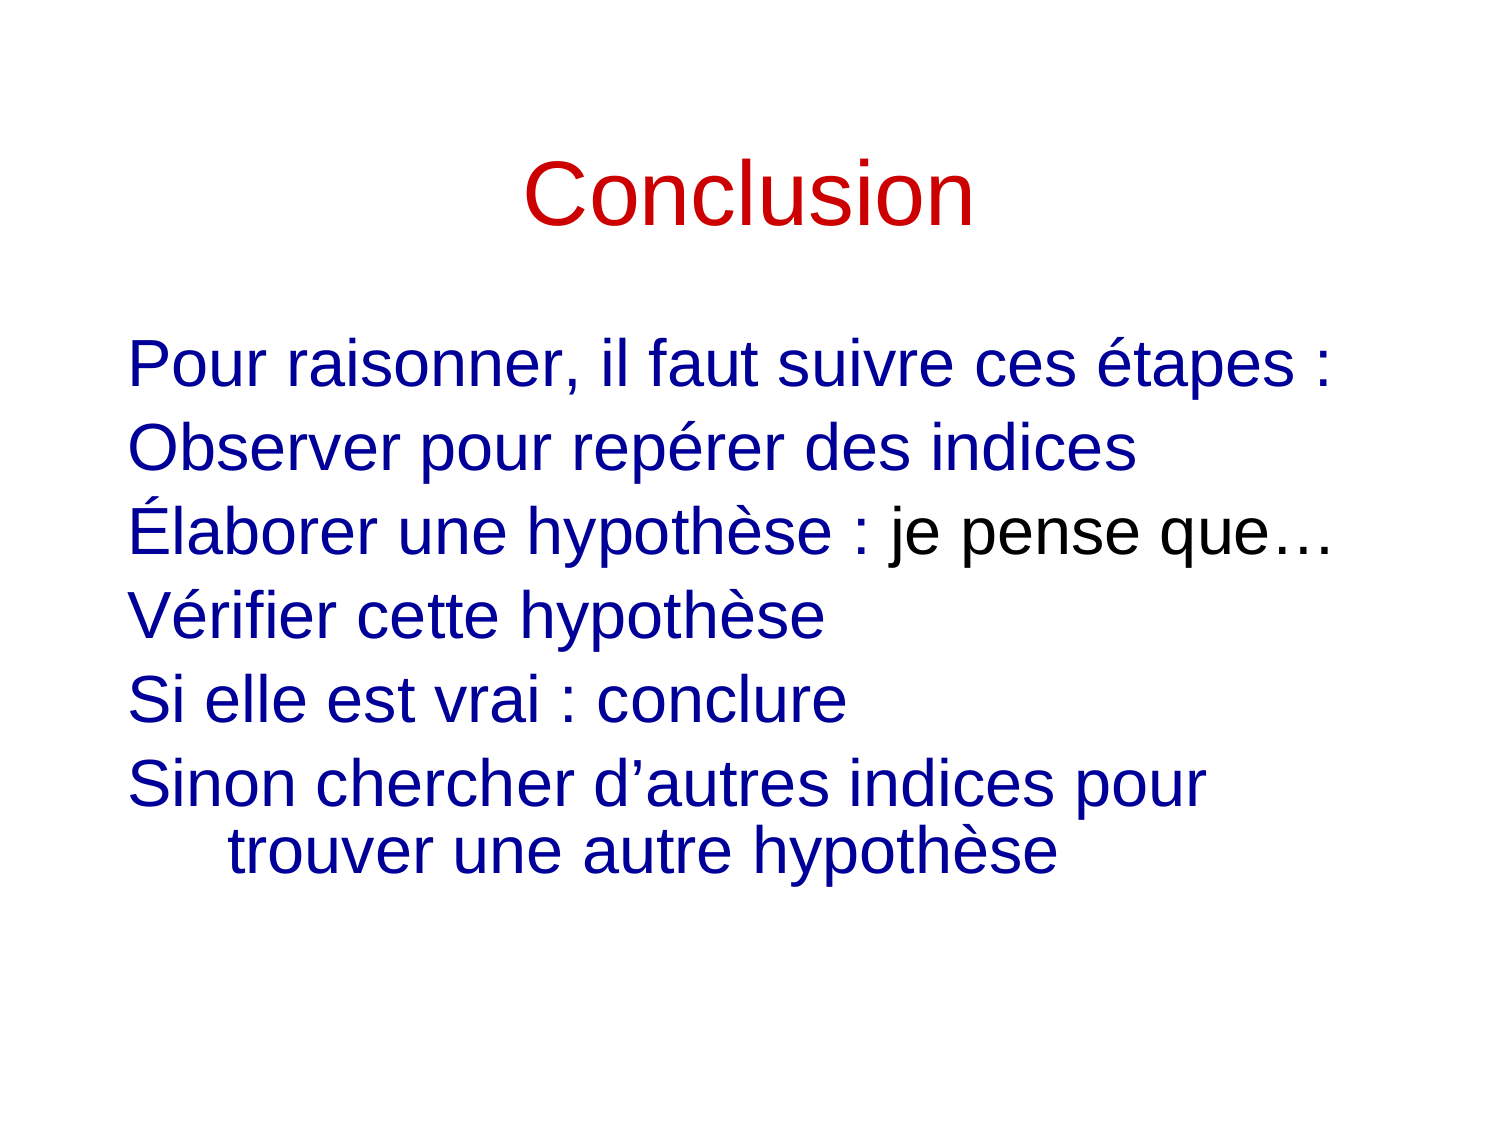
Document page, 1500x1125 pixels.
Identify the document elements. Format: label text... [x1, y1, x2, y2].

list Pour raisonner, il faut suivre ces étapes : Observer pour repérer des indices Élaborer une hypothèse : je pense que… Vérifier cette hypothèse Si elle est vrai : conclure Sinon chercher d’autres indices pour trouver une autre hypothèse [112, 324, 1388, 1001]
title Conclusion [112, 99, 1388, 288]
